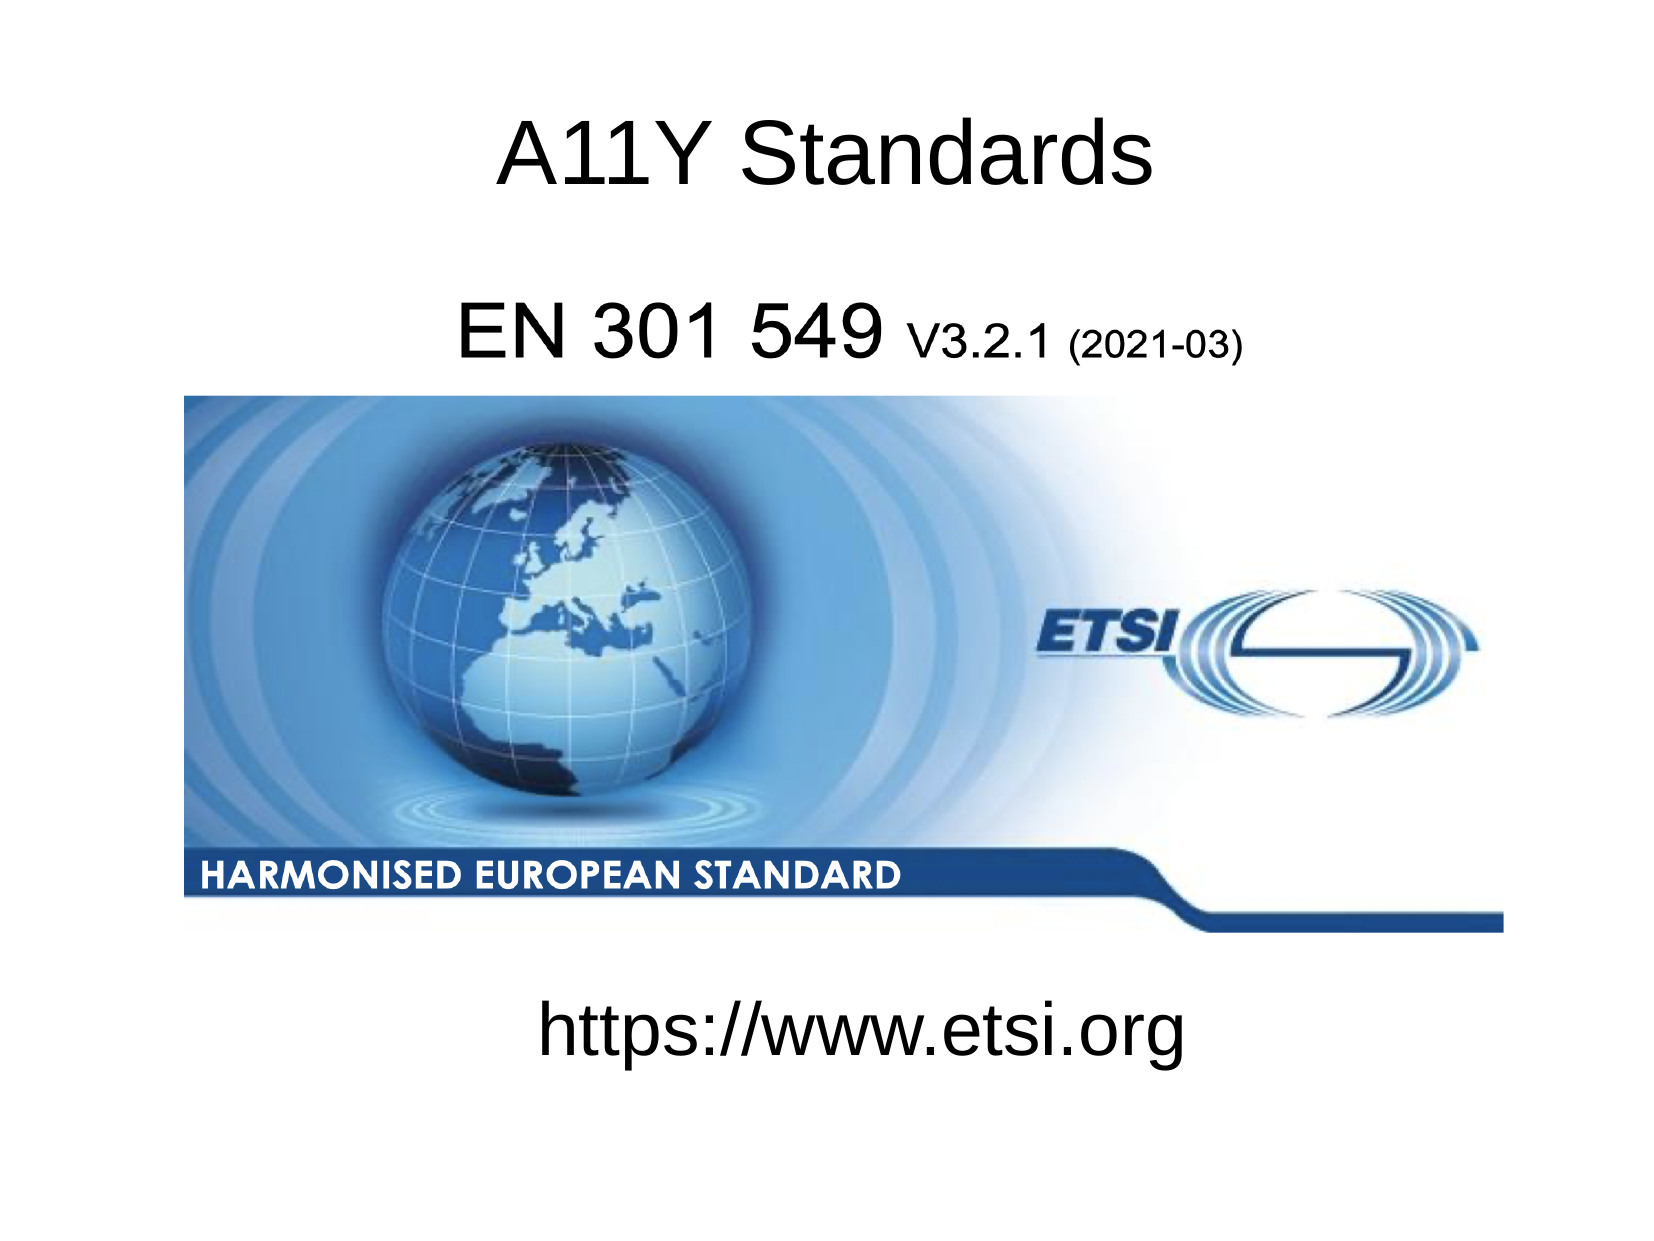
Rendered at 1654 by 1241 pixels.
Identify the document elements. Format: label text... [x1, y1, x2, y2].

text_box https://www.etsi.org [248, 980, 1477, 1080]
title A11Y Standards [82, 49, 1571, 257]
picture [153, 290, 1524, 945]
